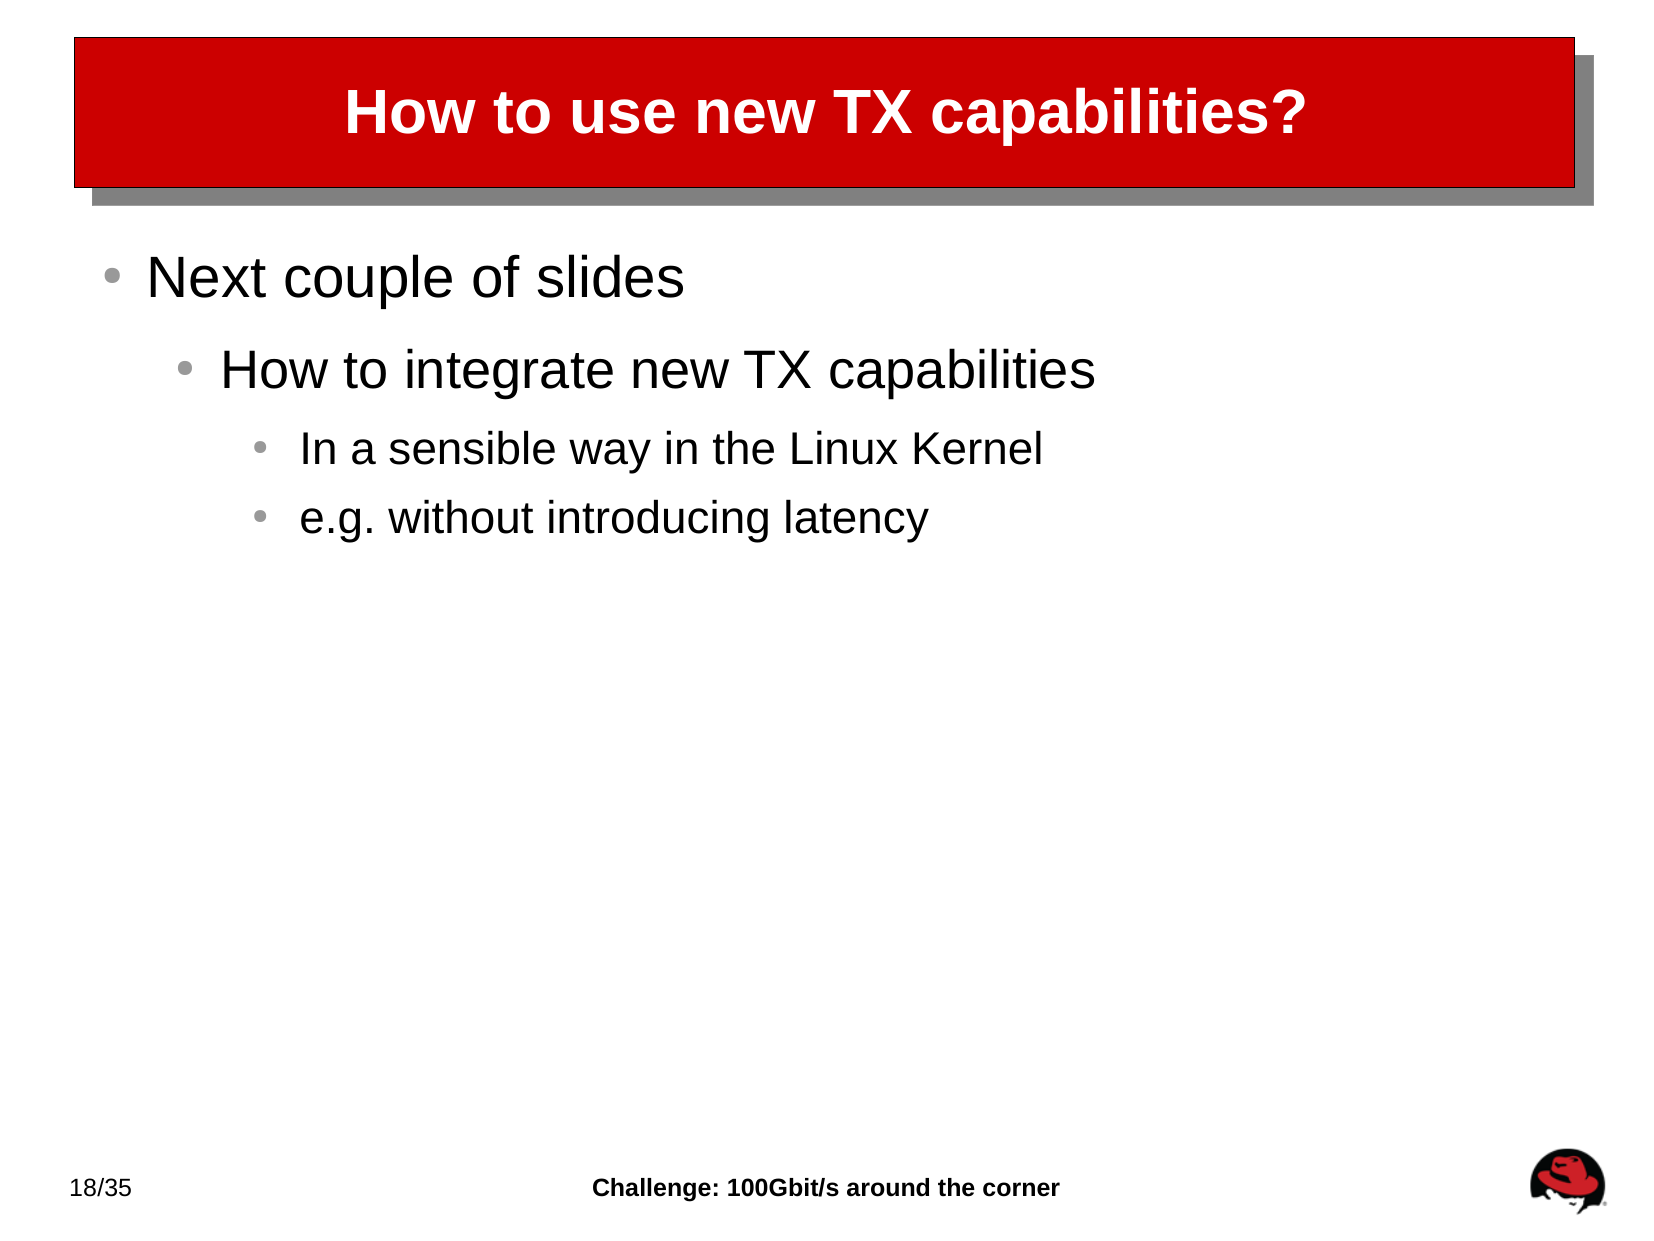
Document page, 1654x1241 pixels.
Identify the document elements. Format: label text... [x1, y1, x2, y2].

list Next couple of slides How to integrate new TX capabilities In a sensible way in the Linux Kernel e.g. without introducing latency [86, 244, 1575, 1039]
title How to use new TX capabilities? [82, 37, 1571, 188]
picture [1529, 1146, 1613, 1224]
